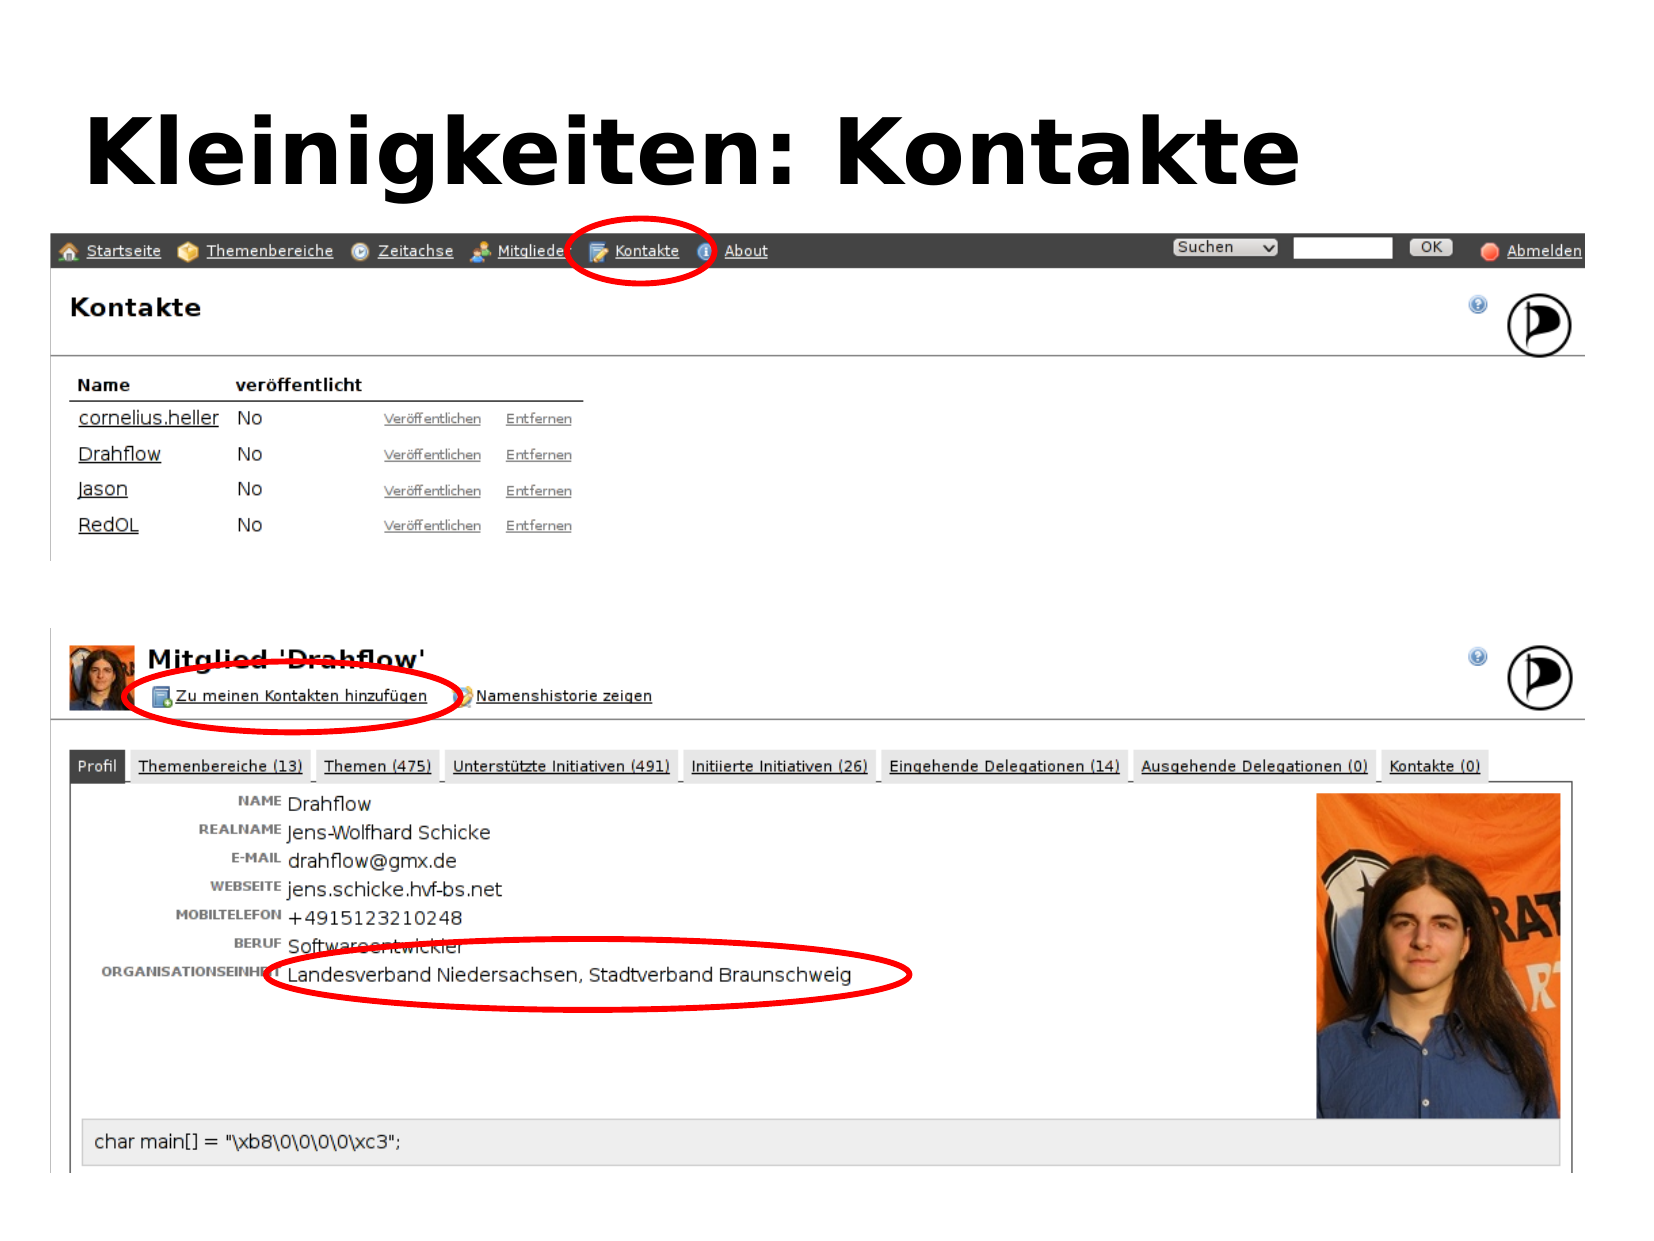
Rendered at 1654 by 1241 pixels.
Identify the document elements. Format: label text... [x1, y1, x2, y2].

picture [48, 628, 1585, 1173]
title Kleinigkeiten: Kontakte [82, 49, 1571, 164]
picture [48, 164, 1585, 561]
